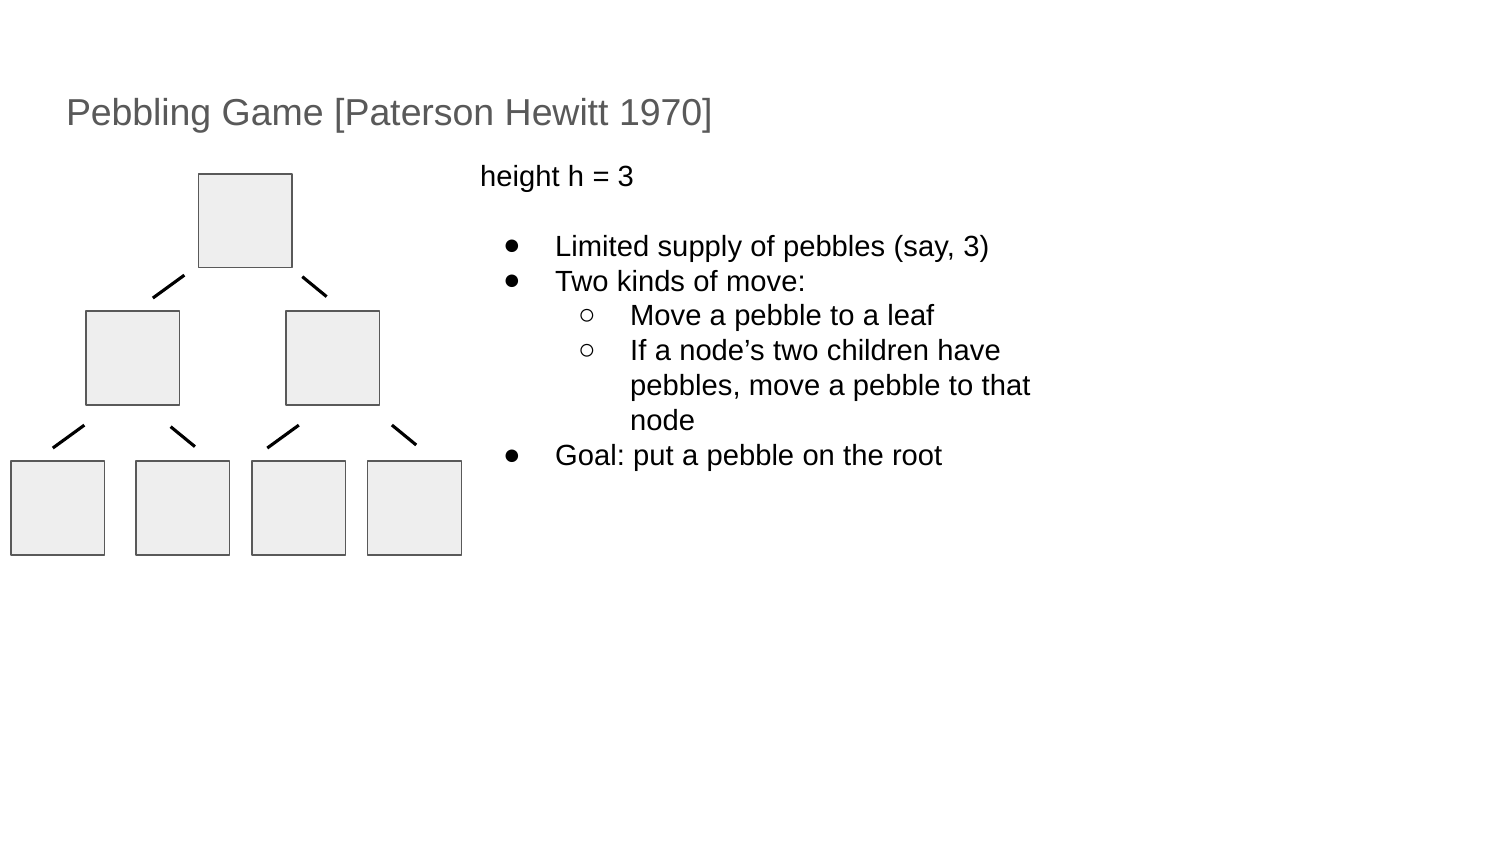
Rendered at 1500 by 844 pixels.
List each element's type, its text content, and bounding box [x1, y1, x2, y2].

text_box [285, 311, 380, 406]
text_box [135, 461, 230, 556]
text_box height h = 3 Limited supply of pebbles (say, 3) Two kinds of move: Move a pebble to a leaf If a node’s two children have pebbles, move a pebble to that node Goal: put a pebble on the root [465, 141, 1071, 462]
text_box [10, 461, 105, 556]
text_box [198, 173, 293, 268]
text_box [367, 461, 462, 556]
text_box [85, 311, 180, 406]
title Pebbling Game [Paterson Hewitt 1970] [51, 72, 1449, 167]
text_box [251, 461, 346, 556]
